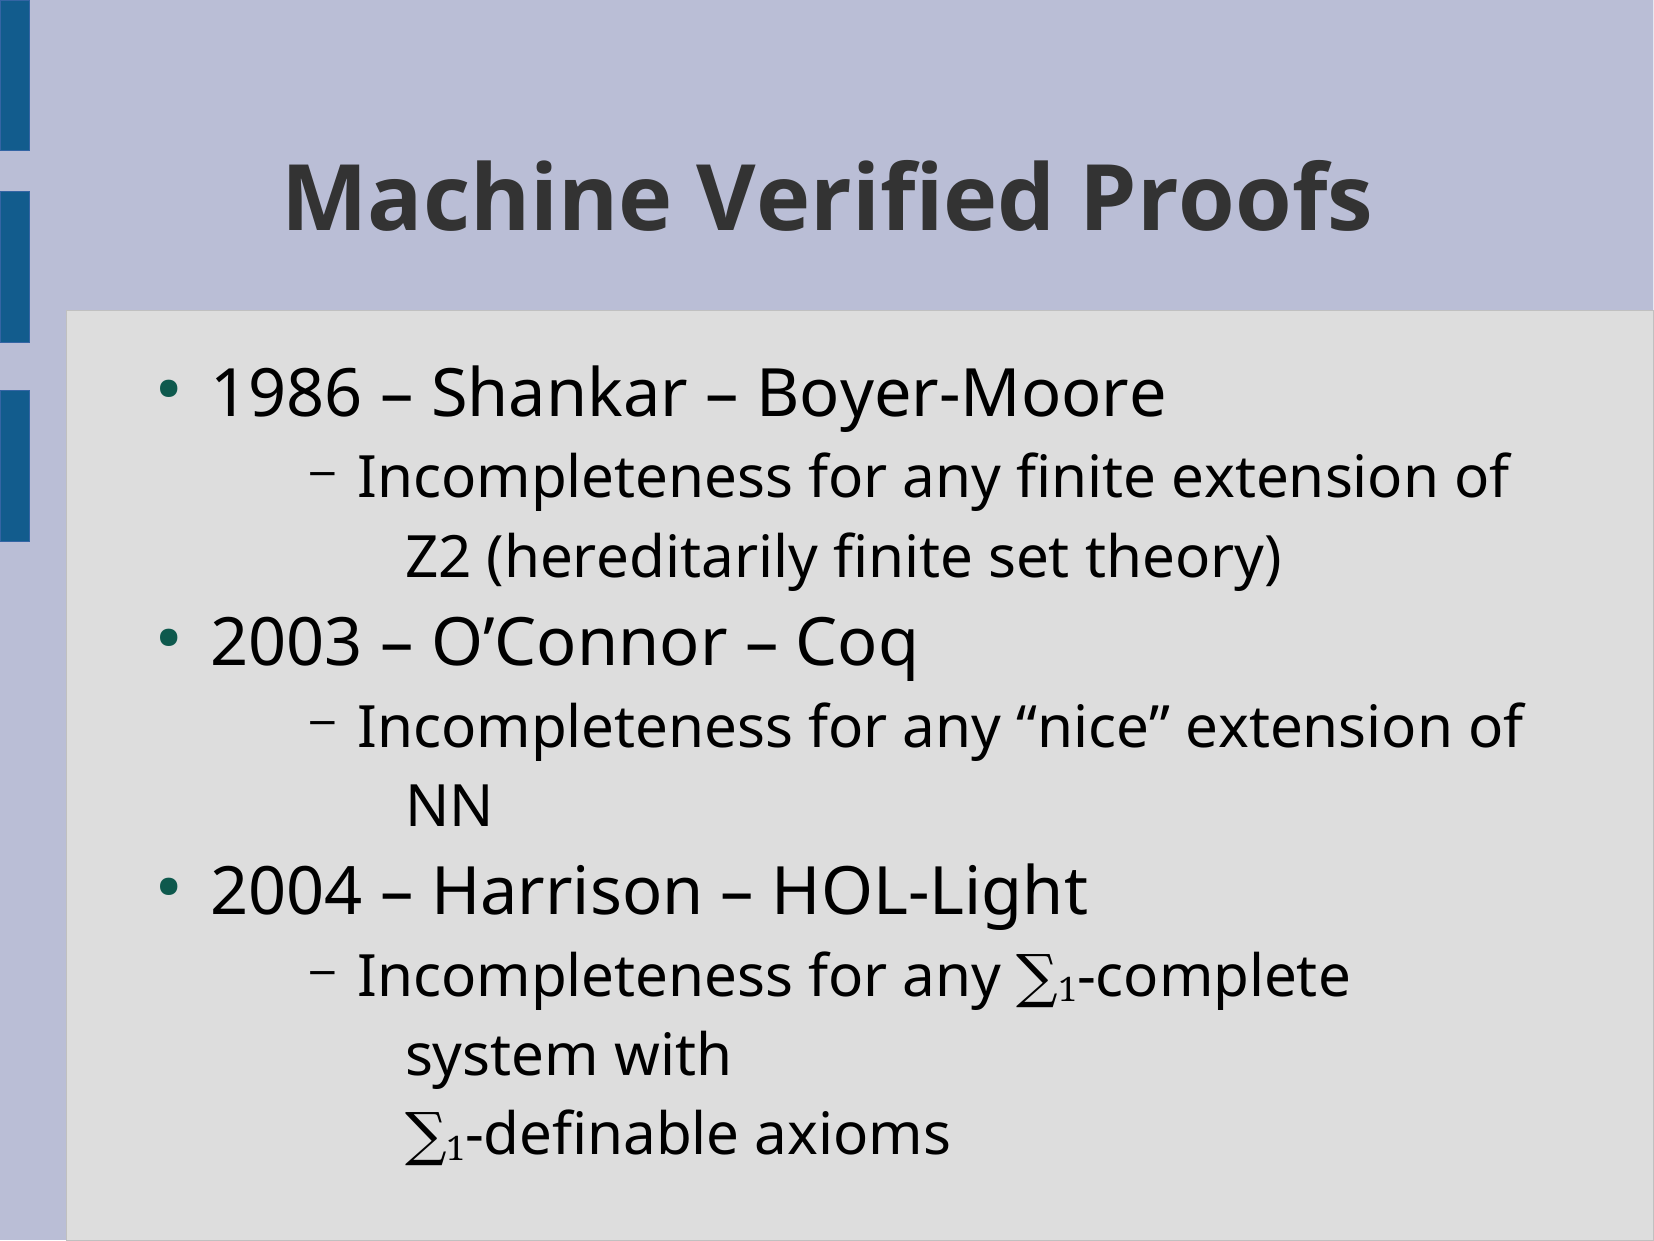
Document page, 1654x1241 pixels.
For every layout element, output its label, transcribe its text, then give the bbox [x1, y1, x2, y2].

list 1986 – Shankar – Boyer-Moore Incompleteness for any finite extension of Z2 (hereditarily finite set theory) 2003 – O’Connor – Coq Incompleteness for any “nice” extension of NN 2004 – Harrison – HOL-Light Incompleteness for any ∑1-complete system with ∑1-definable axioms [121, 344, 1534, 1161]
title Machine Verified Proofs [121, 91, 1534, 299]
